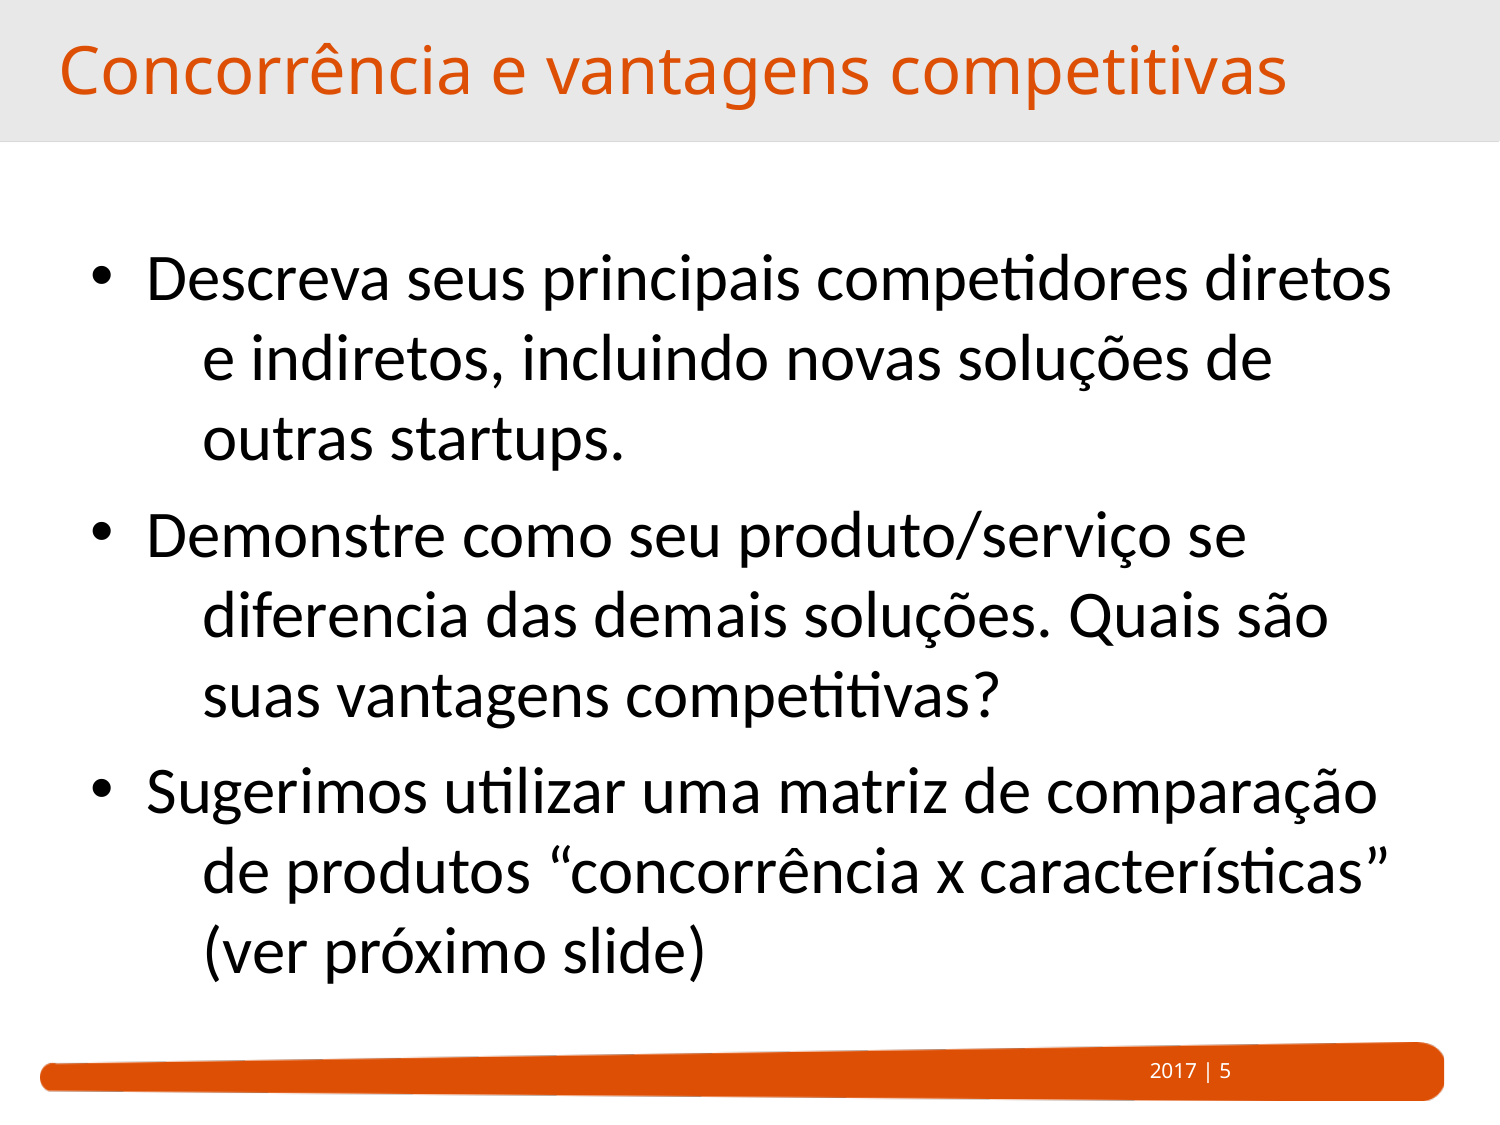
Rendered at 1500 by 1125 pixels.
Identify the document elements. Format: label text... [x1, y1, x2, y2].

text_box Descreva seus principais competidores diretos e indiretos, incluindo novas soluções de outras startups. Demonstre como seu produto/serviço se diferencia das demais soluções. Quais são suas vantagens competitivas? Sugerimos utilizar uma matriz de comparação de produtos “concorrência x características” (ver próximo slide) [75, 226, 1426, 1059]
text_box Concorrência e vantagens competitivas [58, 2, 1440, 148]
